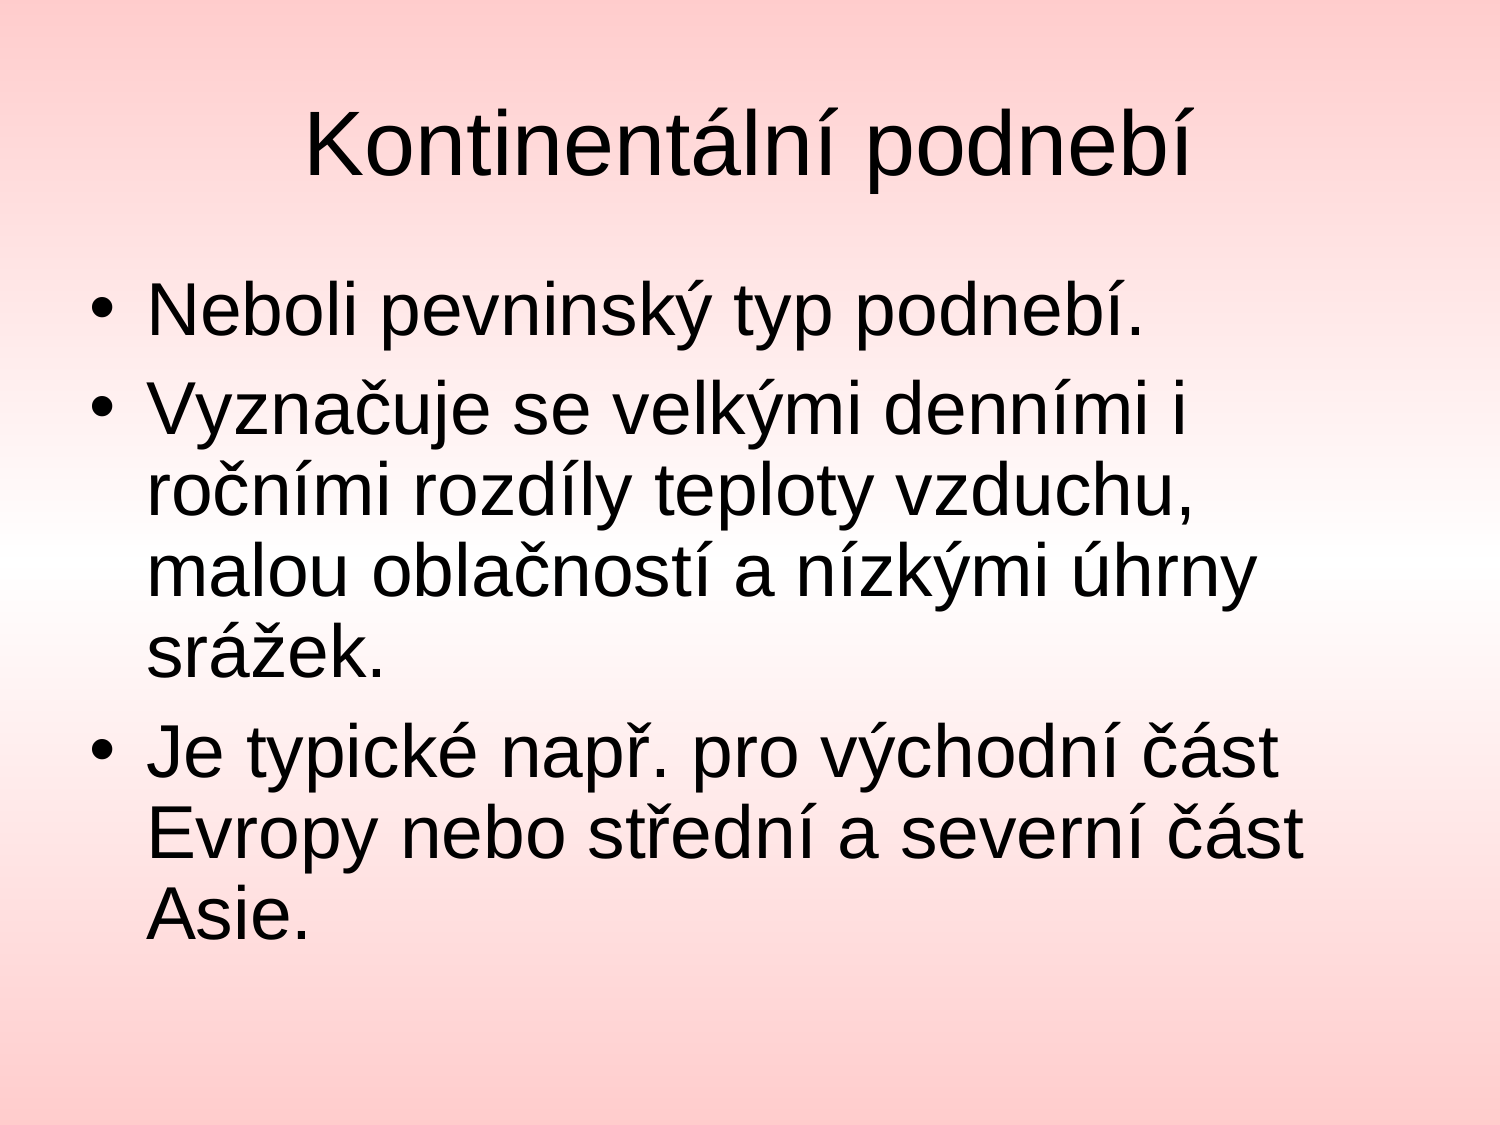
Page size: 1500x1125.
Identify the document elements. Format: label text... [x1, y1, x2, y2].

title Kontinentální podnebí [75, 45, 1426, 233]
list Neboli pevninský typ podnebí. Vyznačuje se velkými denními i ročními rozdíly teploty vzduchu, malou oblačností a nízkými úhrny srážek. Je typické např. pro východní část Evropy nebo střední a severní část Asie. [75, 262, 1426, 1006]
